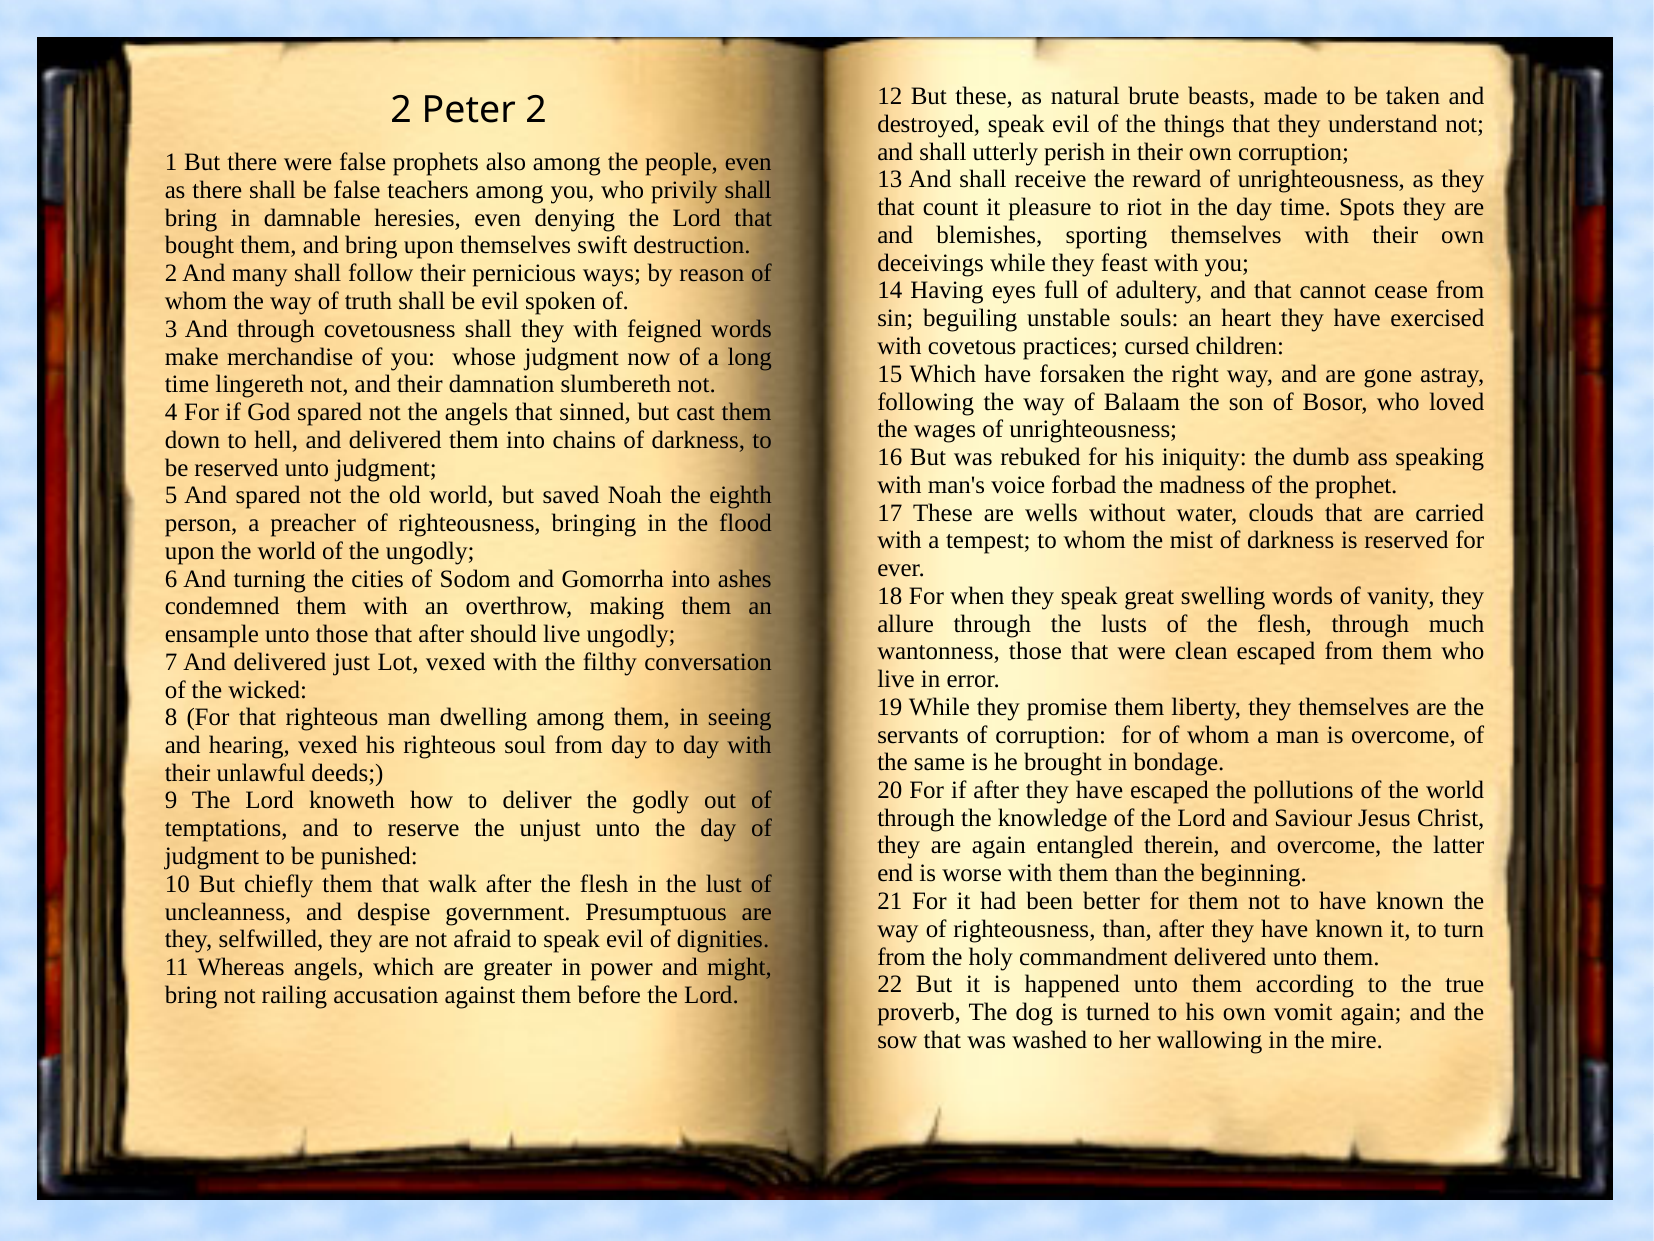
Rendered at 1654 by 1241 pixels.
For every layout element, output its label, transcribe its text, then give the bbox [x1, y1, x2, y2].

picture [0, 0, 1654, 1241]
text_box 12 But these, as natural brute beasts, made to be taken and destroyed, speak evil of the things that they understand not; and shall utterly perish in their own corruption; 13 And shall receive the reward of unrighteousness, as they that count it pleasure to riot in the day time. Spots they are and blemishes, sporting themselves with their own deceivings while they feast with you; 14 Having eyes full of adultery, and that cannot cease from sin; beguiling unstable souls: an heart they have exercised with covetous practices; cursed children: 15 Which have forsaken the right way, and are gone astray, following the way of Balaam the son of Bosor, who loved the wages of unrighteousness; 16 But was rebuked for his iniquity: the dumb ass speaking with man's voice forbad the madness of the prophet. 17 These are wells without water, clouds that are carried with a tempest; to whom the mist of darkness is reserved for ever. 18 For when they speak great swelling words of vanity, they allure through the lusts of the flesh, through much wantonness, those that were clean escaped from them who live in error. 19 While they promise them liberty, they themselves are the servants of corruption: for of whom a man is overcome, of the same is he brought in bondage. 20 For if after they have escaped the pollutions of the world through the knowledge of the Lord and Saviour Jesus Christ, they are again entangled therein, and overcome, the latter end is worse with them than the beginning. 21 For it had been better for them not to have known the way of righteousness, than, after they have known it, to turn from the holy commandment delivered unto them. 22 But it is happened unto them according to the true proverb, The dog is turned to his own vomit again; and the sow that was washed to her wallowing in the mire. [862, 75, 1501, 1062]
text_box 2 Peter 2 1 But there were false prophets also among the people, even as there shall be false teachers among you, who privily shall bring in damnable heresies, even denying the Lord that bought them, and bring upon themselves swift destruction. 2 And many shall follow their pernicious ways; by reason of whom the way of truth shall be evil spoken of. 3 And through covetousness shall they with feigned words make merchandise of you: whose judgment now of a long time lingereth not, and their damnation slumbereth not. 4 For if God spared not the angels that sinned, but cast them down to hell, and delivered them into chains of darkness, to be reserved unto judgment; 5 And spared not the old world, but saved Noah the eighth person, a preacher of righteousness, bringing in the flood upon the world of the ungodly; 6 And turning the cities of Sodom and Gomorrha into ashes condemned them with an overthrow, making them an ensample unto those that after should live ungodly; 7 And delivered just Lot, vexed with the filthy conversation of the wicked: 8 (For that righteous man dwelling among them, in seeing and hearing, vexed his righteous soul from day to day with their unlawful deeds;) 9 The Lord knoweth how to deliver the godly out of temptations, and to reserve the unjust unto the day of judgment to be punished: 10 But chiefly them that walk after the flesh in the lust of uncleanness, and despise government. Presumptuous are they, selfwilled, they are not afraid to speak evil of dignities. 11 Whereas angels, which are greater in power and might, bring not railing accusation against them before the Lord. [150, 75, 788, 1011]
